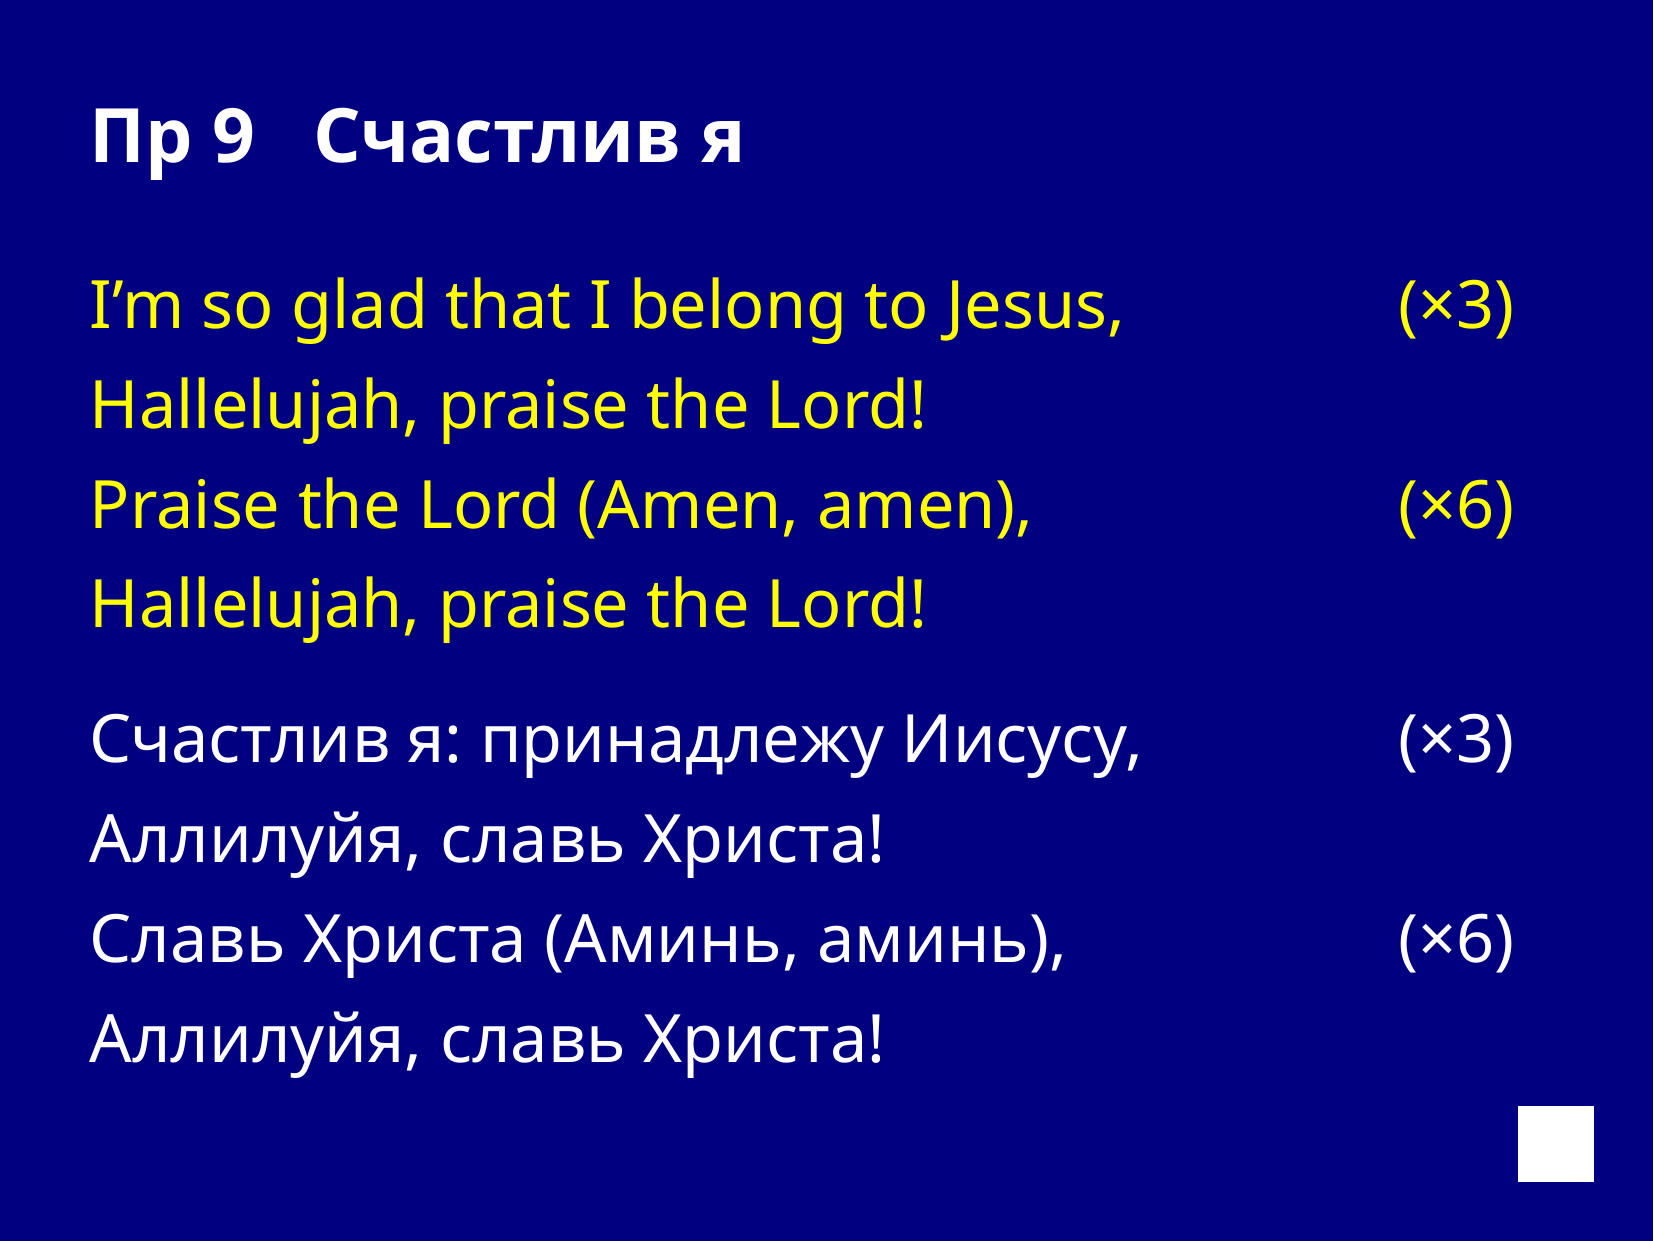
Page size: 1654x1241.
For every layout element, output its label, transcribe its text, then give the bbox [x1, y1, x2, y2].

text_box Счастлив я: принадлежу Иисусу, (×3) Аллилуйя, славь Христа! Славь Христа (Аминь, аминь), (×6) Аллилуйя, славь Христа! [75, 675, 1576, 1163]
text_box I’m so glad that I belong to Jesus, (×3) Hallelujah, praise the Lord! Praise the Lord (Amen, amen), (×6) Hallelujah, praise the Lord! [75, 188, 1576, 638]
text_box [1518, 1106, 1594, 1182]
text_box Пр 9 Счастлив я [75, 75, 1576, 188]
